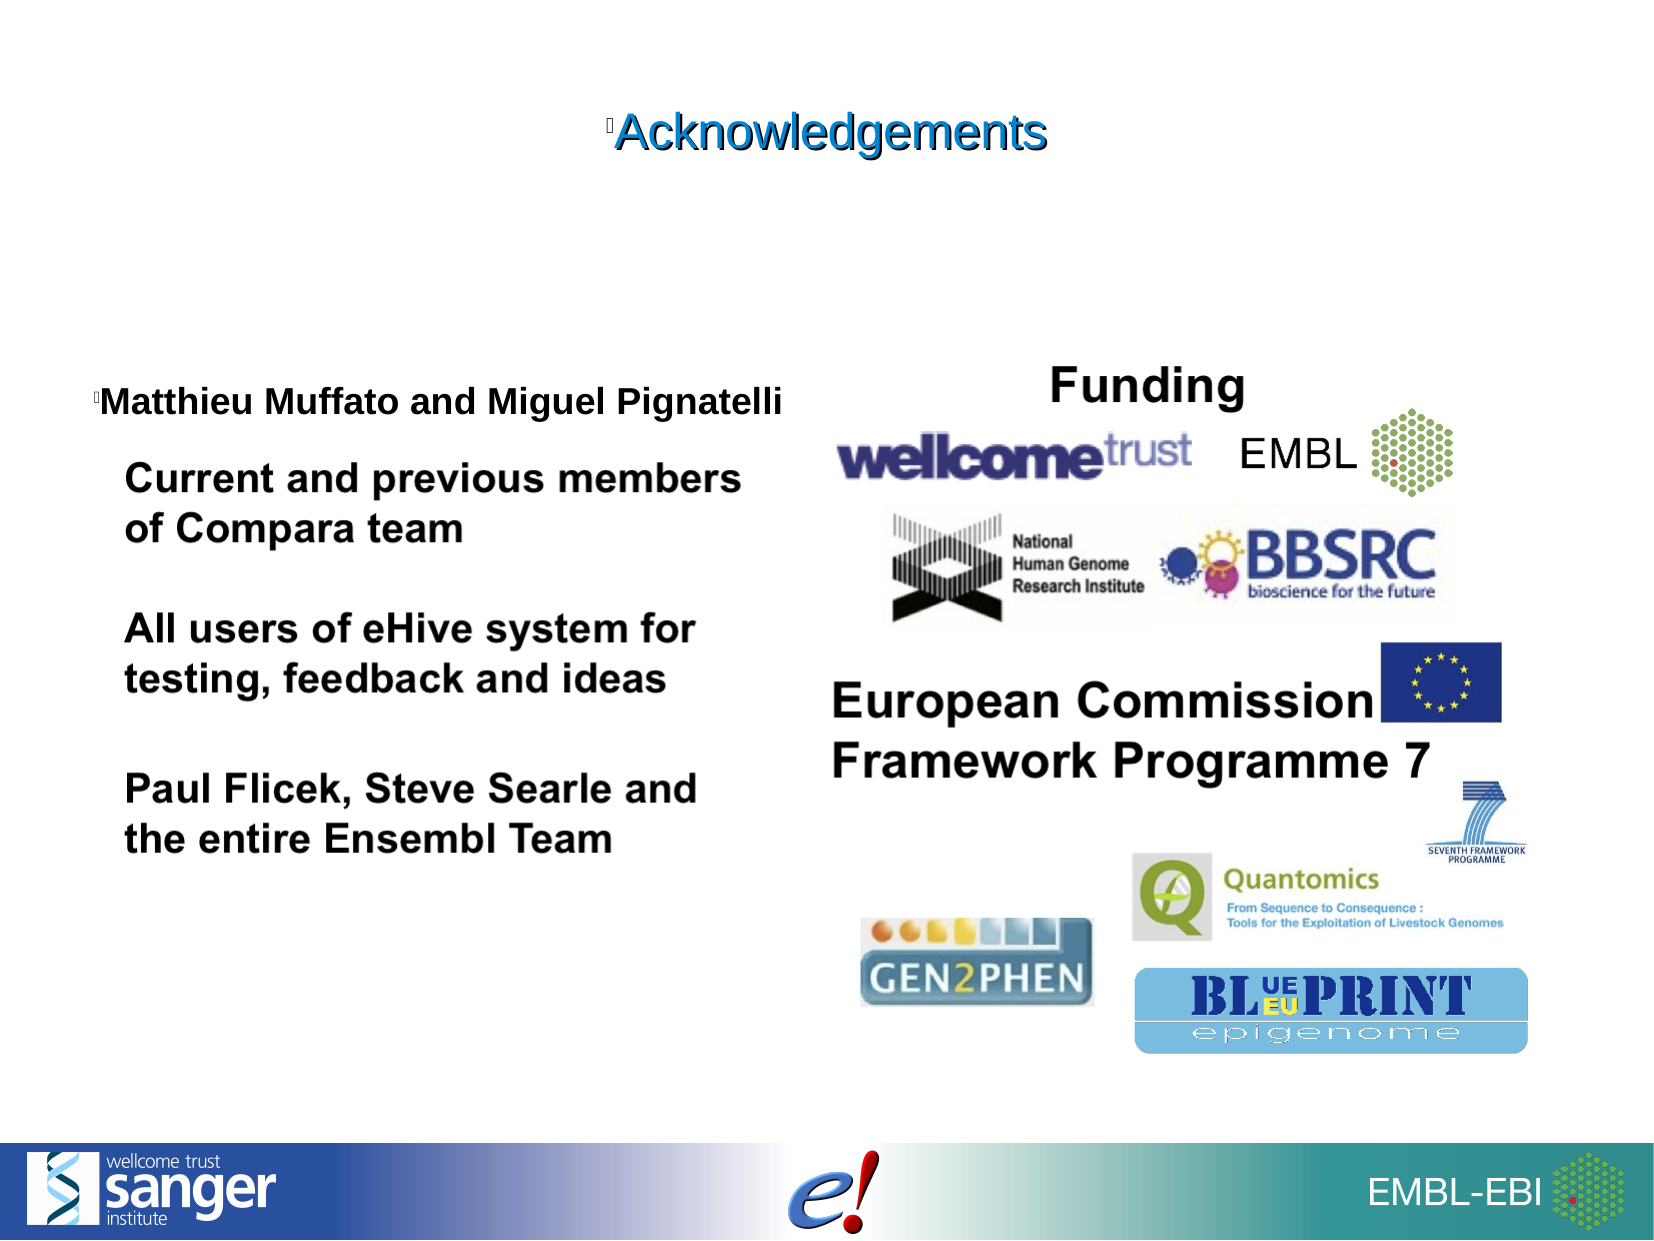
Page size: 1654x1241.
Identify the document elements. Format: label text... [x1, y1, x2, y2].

picture [0, 1143, 1654, 1240]
picture [112, 354, 1536, 1063]
text_box Matthieu Muffato and Miguel Pignatelli [93, 376, 891, 466]
text_box Acknowledgements [82, 49, 1571, 207]
